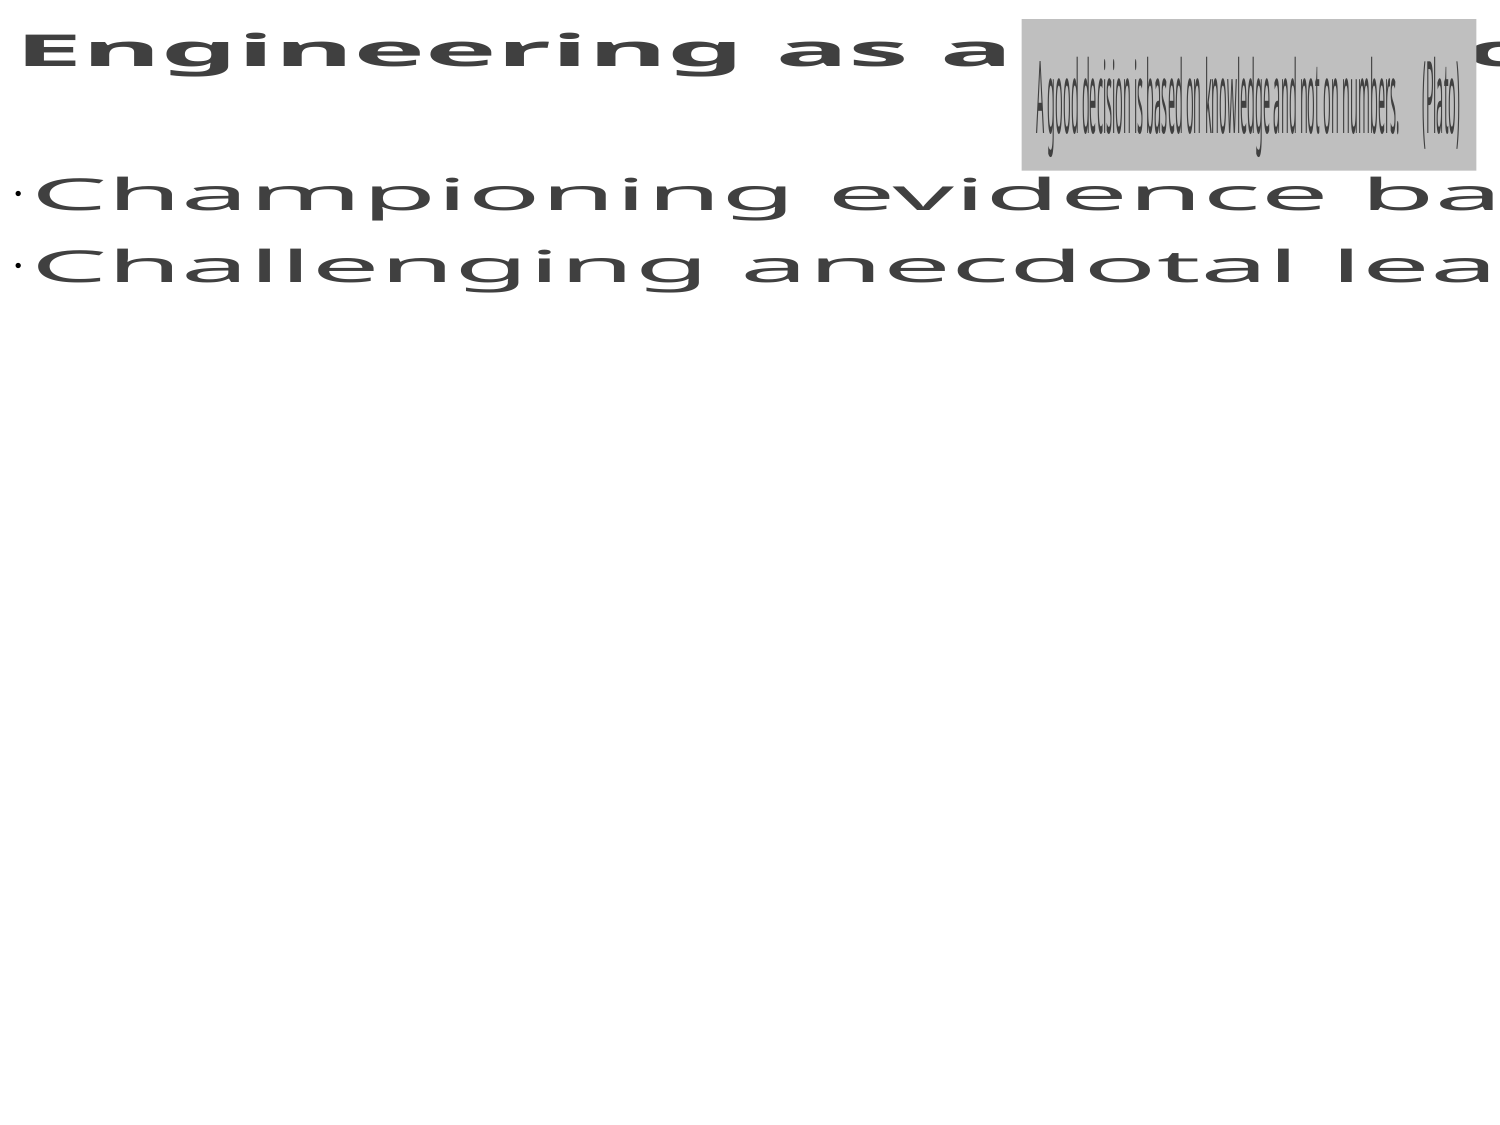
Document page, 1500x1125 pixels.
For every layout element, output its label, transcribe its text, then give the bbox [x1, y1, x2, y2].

text_box A good decision is based on knowledge and not on numbers. (Plato) [1021, 19, 1477, 171]
